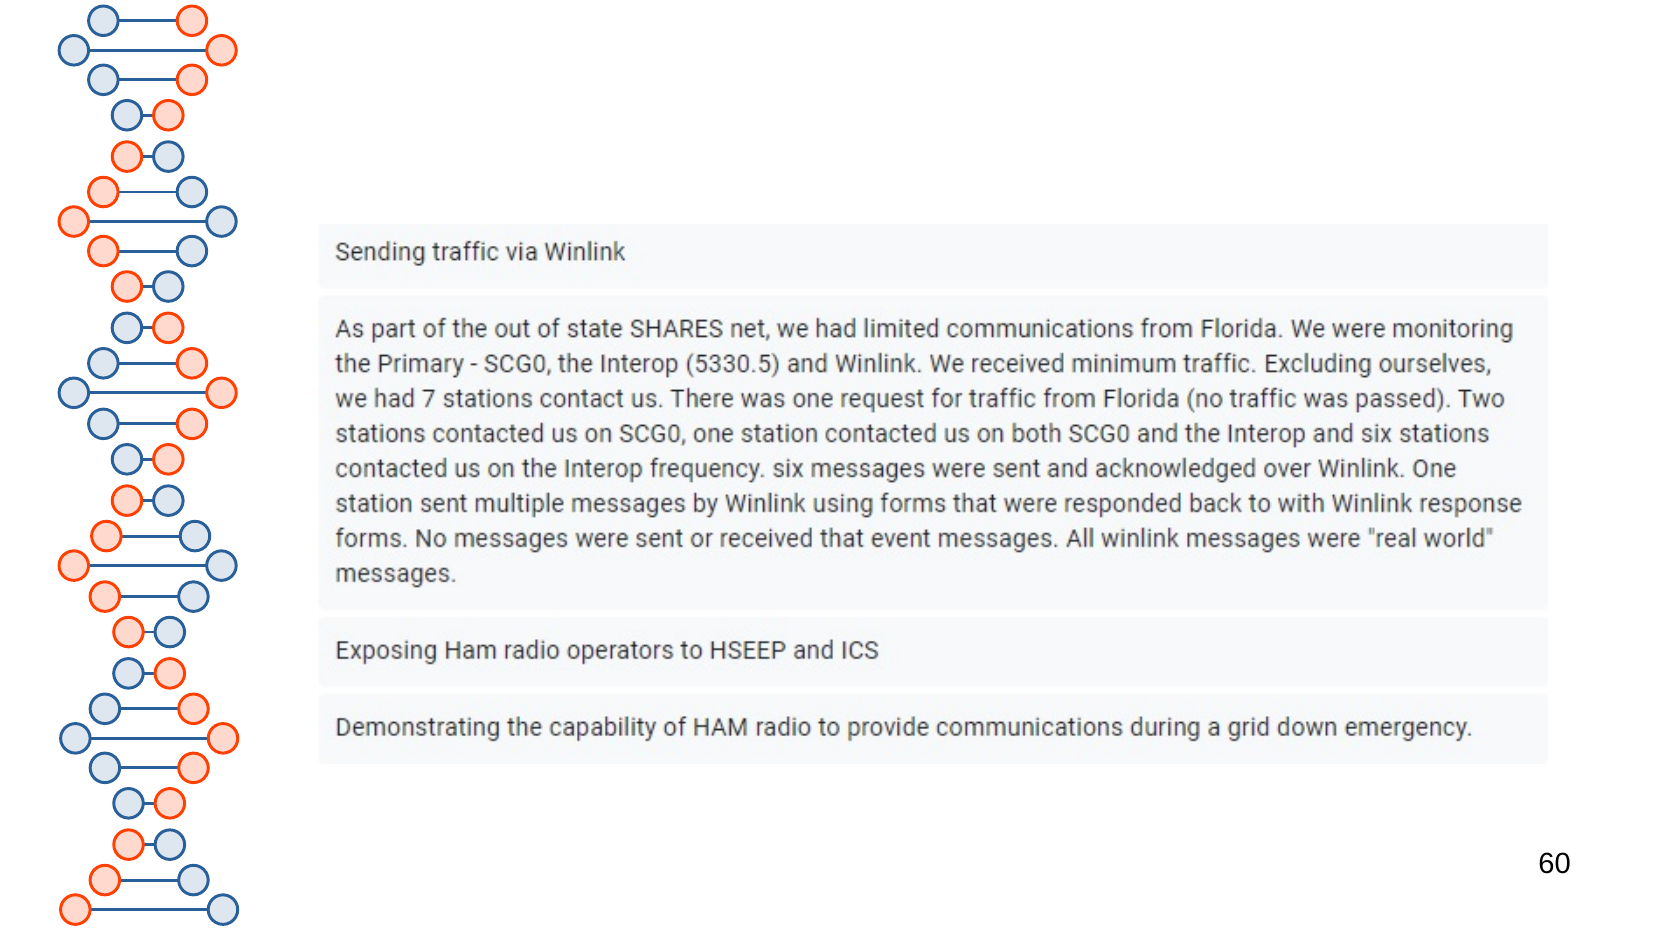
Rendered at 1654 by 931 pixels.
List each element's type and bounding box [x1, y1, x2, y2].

picture [312, 224, 1548, 764]
